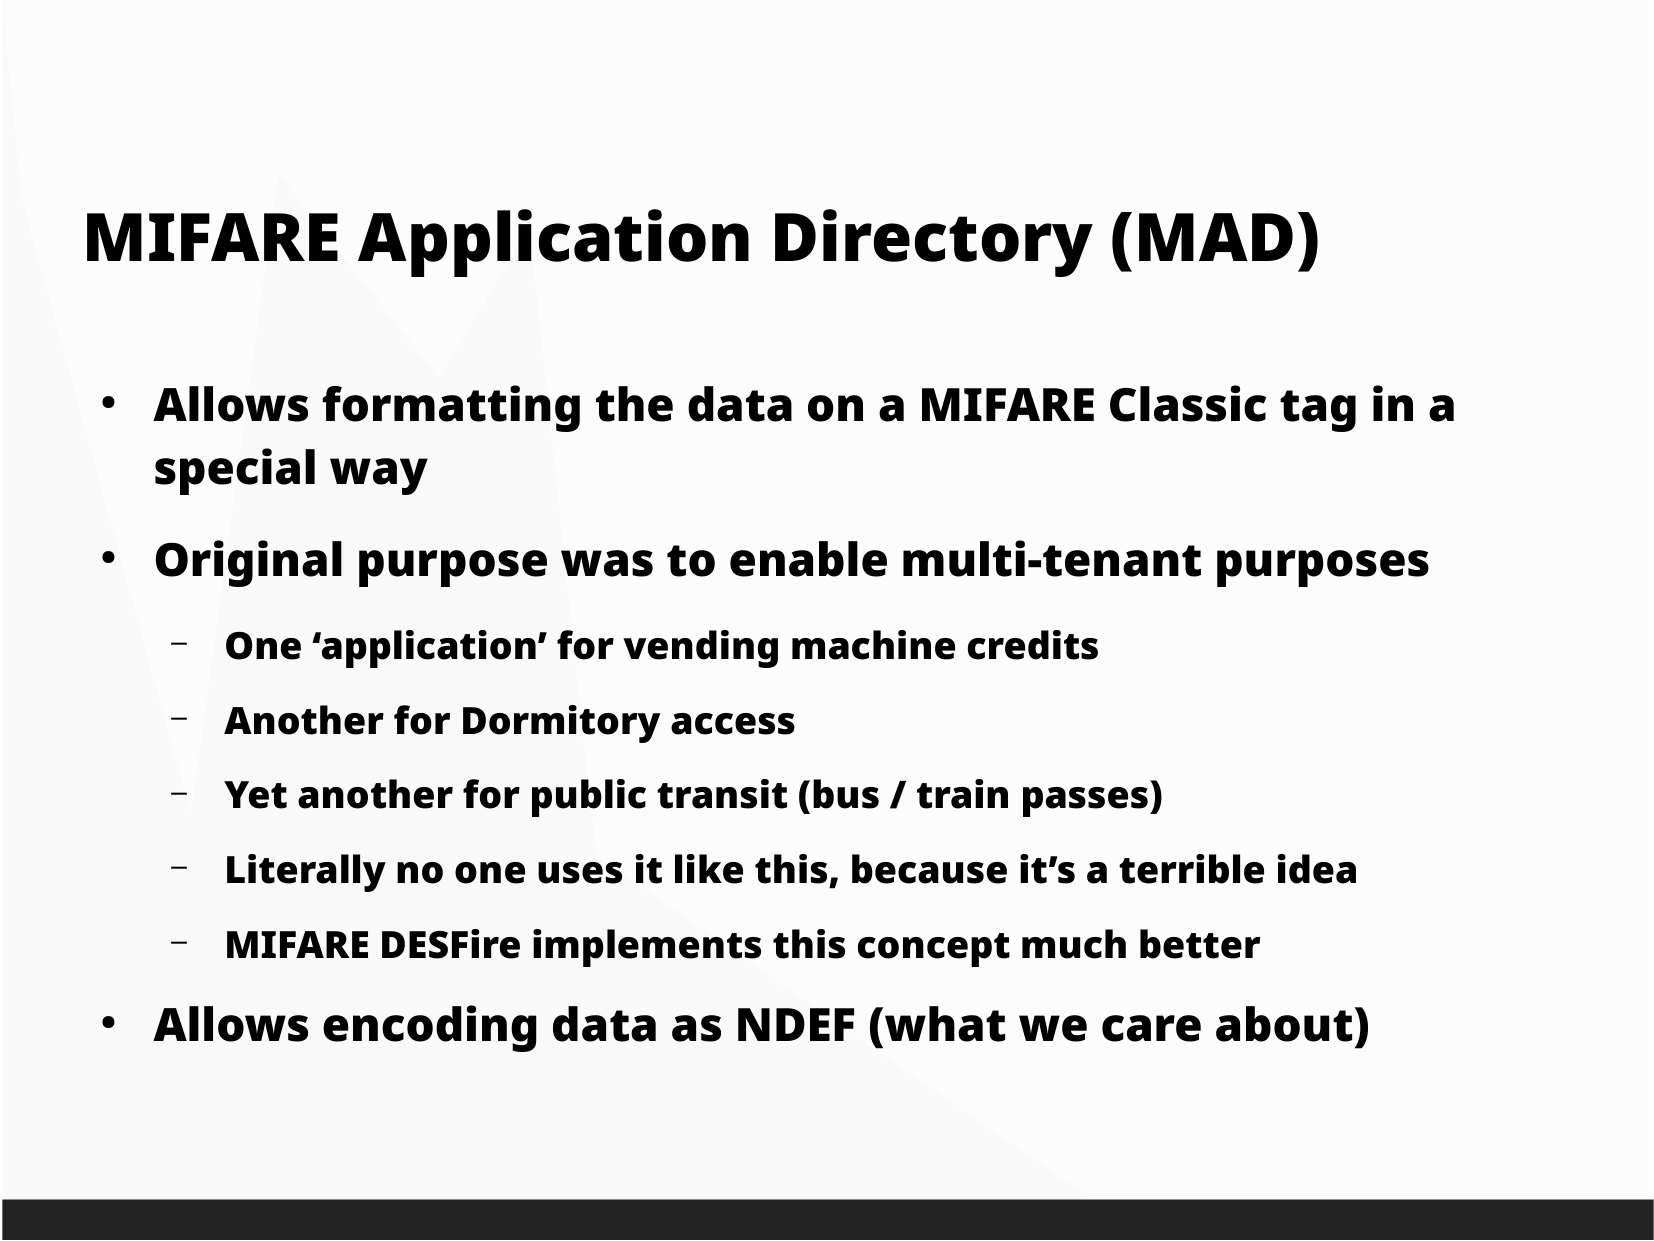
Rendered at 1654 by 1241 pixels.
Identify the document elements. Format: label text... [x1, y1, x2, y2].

list Allows formatting the data on a MIFARE Classic tag in a special way Original purpose was to enable multi-tenant purposes One ‘application’ for vending machine credits Another for Dormitory access Yet another for public transit (bus / train passes) Literally no one uses it like this, because it’s a terrible idea MIFARE DESFire implements this concept much better Allows encoding data as NDEF (what we care about) [82, 372, 1571, 1093]
title MIFARE Application Directory (MAD) [82, 132, 1571, 340]
picture [2, 0, 1654, 1241]
